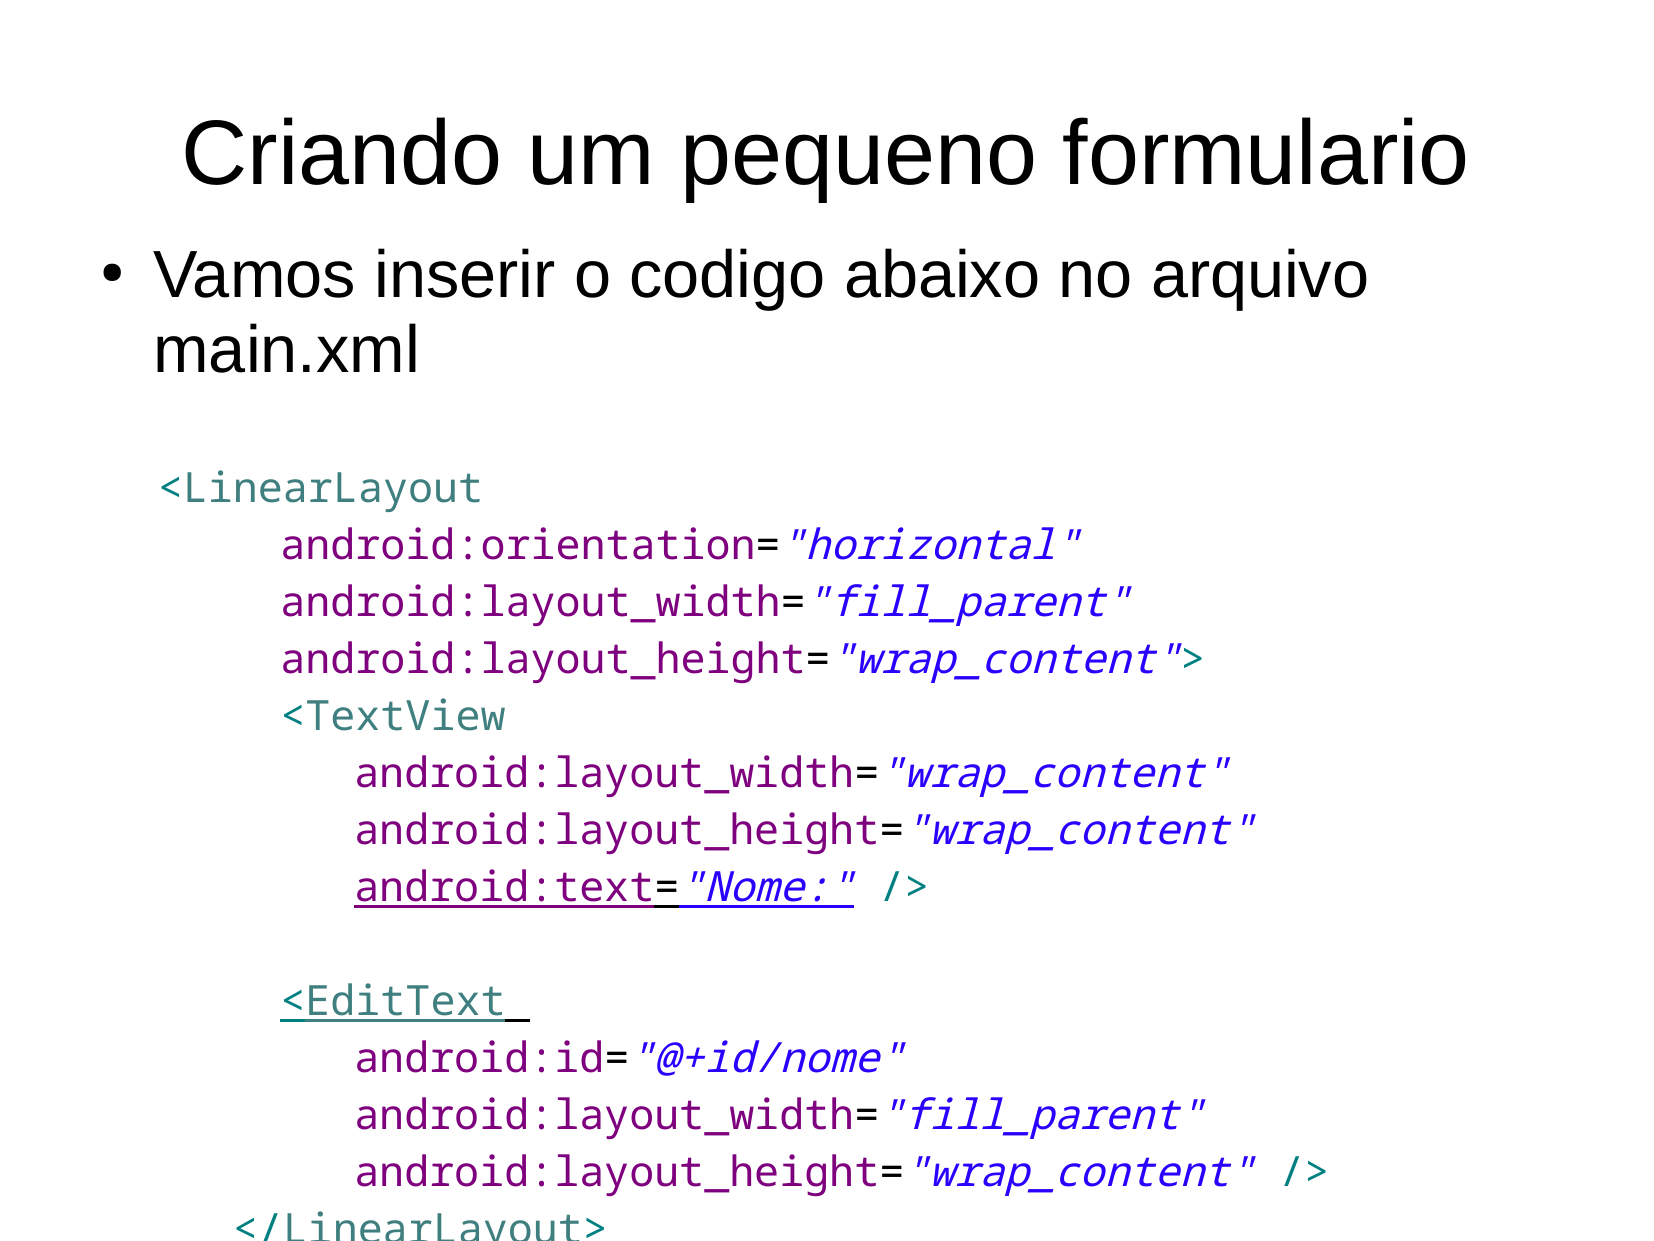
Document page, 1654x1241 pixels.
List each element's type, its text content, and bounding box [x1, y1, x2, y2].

title Criando um pequeno formulario [82, 49, 1571, 237]
list Vamos inserir o codigo abaixo no arquivo main.xml [82, 237, 1571, 390]
text_box <LinearLayout android:orientation="horizontal" android:layout_width="fill_parent" android:layout_height="wrap_content"> <TextView android:layout_width="wrap_content" android:layout_height="wrap_content" android:text="Nome:" /> <EditText android:id="@+id/nome" android:layout_width="fill_parent" android:layout_height="wrap_content" /> </LinearLayout> [118, 450, 1595, 1152]
